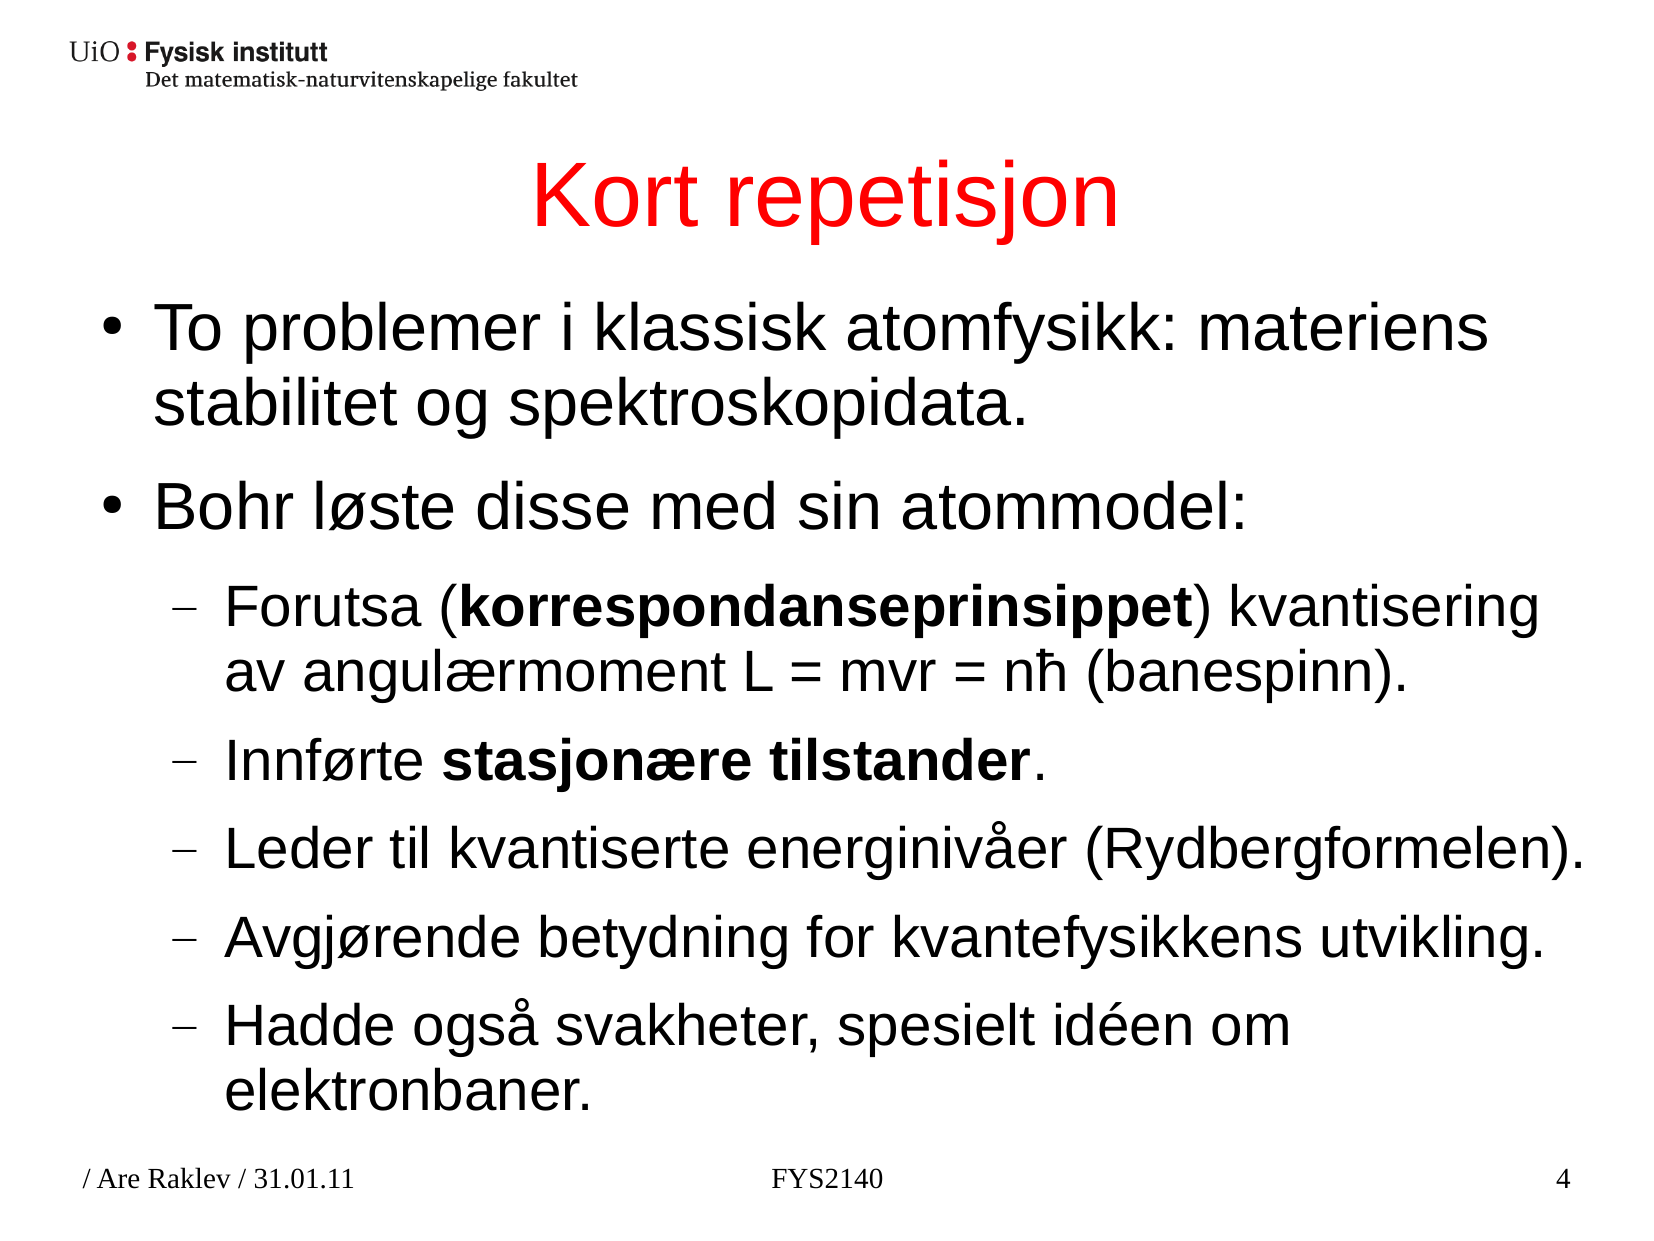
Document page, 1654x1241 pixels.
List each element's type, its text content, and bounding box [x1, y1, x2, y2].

title Kort repetisjon [82, 90, 1571, 290]
list To problemer i klassisk atomfysikk: materiens stabilitet og spektroskopidata. Bohr løste disse med sin atommodel: Forutsa (korrespondanseprinsippet) kvantisering av angulærmoment L = mvr = nħ (banespinn). Innførte stasjonære tilstander. Leder til kvantiserte energinivåer (Rydbergformelen). Avgjørende betydning for kvantefysikkens utvikling. Hadde også svakheter, spesielt idéen om elektronbaner. [82, 290, 1613, 1123]
picture [68, 37, 581, 93]
